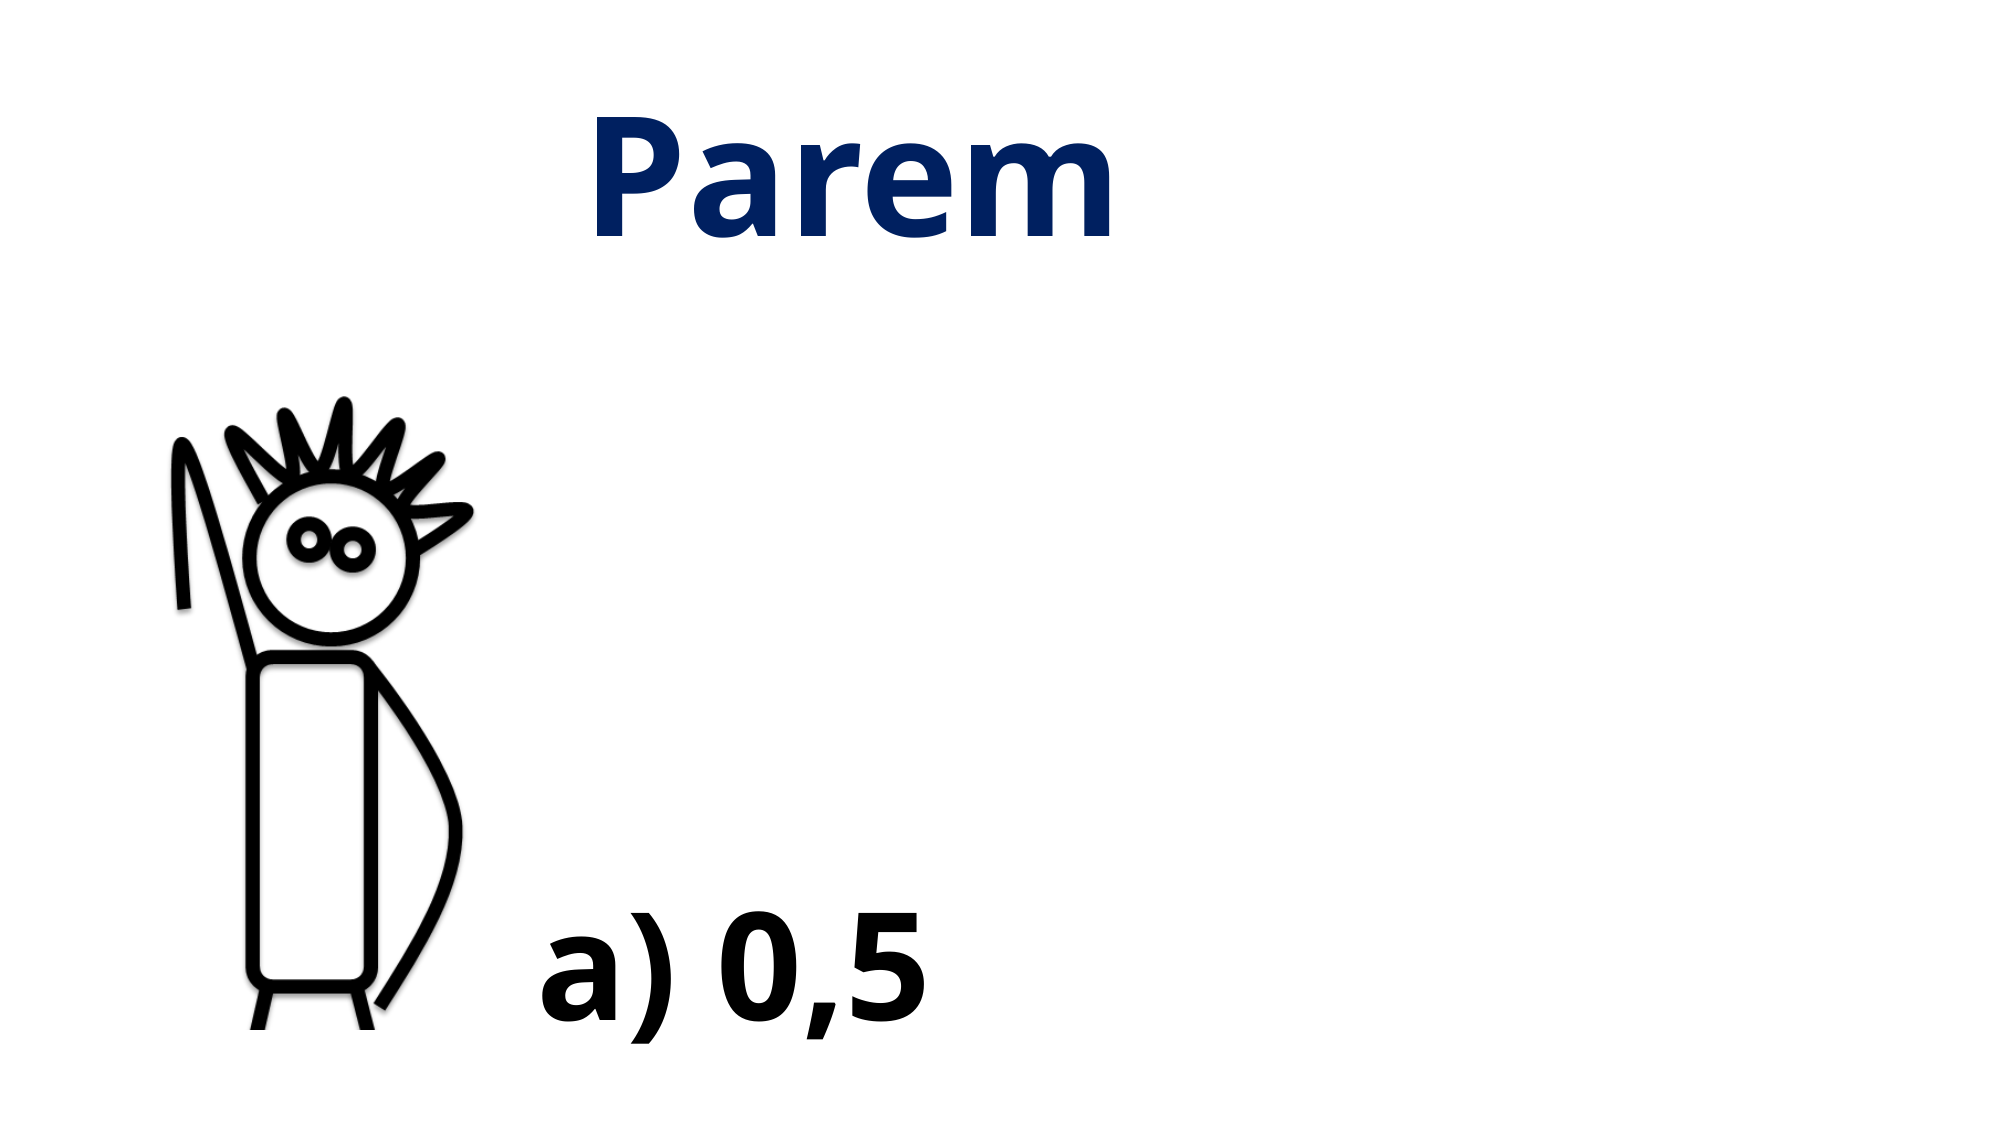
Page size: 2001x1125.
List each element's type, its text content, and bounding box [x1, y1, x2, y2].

picture [146, 393, 482, 1030]
text_box a) 0,5 [516, 849, 1133, 1068]
text_box Parem [412, 62, 1536, 275]
